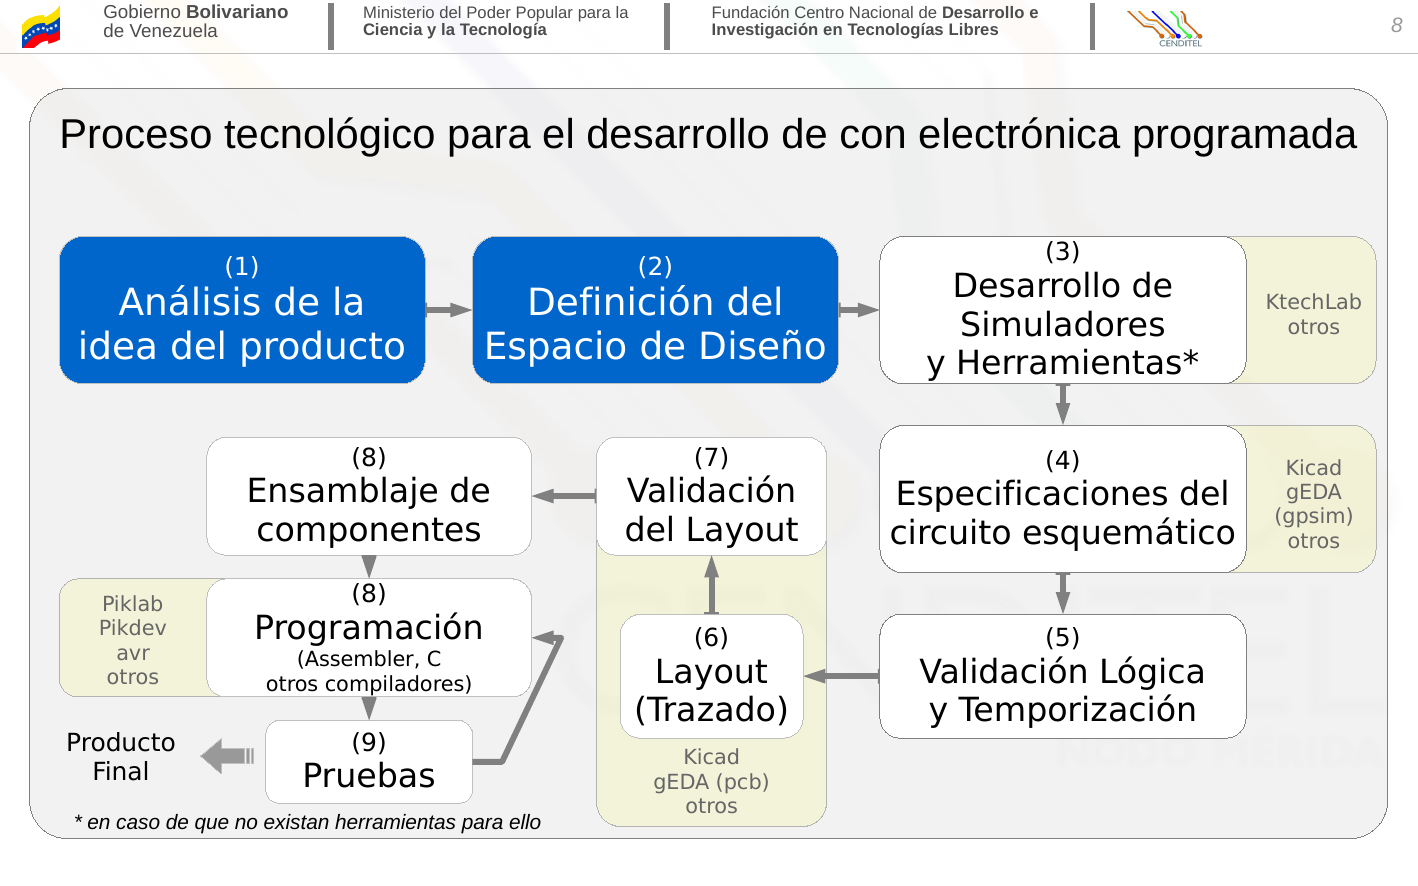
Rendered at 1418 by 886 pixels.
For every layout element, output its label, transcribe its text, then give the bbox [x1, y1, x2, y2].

text_box (3) Desarrollo de Simuladores y Herramientas* [879, 236, 1247, 384]
text_box Kicad gEDA (pcb) otros [637, 738, 786, 826]
text_box Producto Final [47, 720, 195, 794]
text_box [1064, 347, 1388, 448]
text_box KtechLab otros [1240, 283, 1388, 347]
text_box (2) Definición del Espacio de Diseño [472, 236, 839, 384]
text_box (4) Especificaciones del circuito esquemático [879, 425, 1247, 573]
text_box (1) Análisis de la idea del producto [59, 236, 426, 384]
text_box Kicad gEDA (gpsim) otros [1240, 448, 1388, 561]
text_box * en caso de que no existan herramientas para ello [59, 803, 680, 842]
text_box (8) Ensamblaje de componentes [206, 437, 532, 556]
picture [0, 54, 1418, 886]
text_box (6) Layout (Trazado) [620, 614, 804, 738]
text_box (5) Validación Lógica y Temporización [879, 614, 1247, 739]
title Proceso tecnológico para el desarrollo de con electrónica programada [59, 102, 1359, 165]
text_box (8) Programación (Assembler, C otros compiladores) [207, 578, 532, 697]
text_box (7) Validación del Layout [596, 437, 827, 556]
text_box [370, 639, 553, 758]
picture [0, 0, 1418, 53]
text_box [29, 88, 1388, 838]
text_box [370, 497, 710, 803]
text_box (9) Pruebas [265, 720, 473, 804]
text_box Piklab Pikdev avr otros [59, 584, 207, 697]
text_box [680, 561, 1388, 839]
